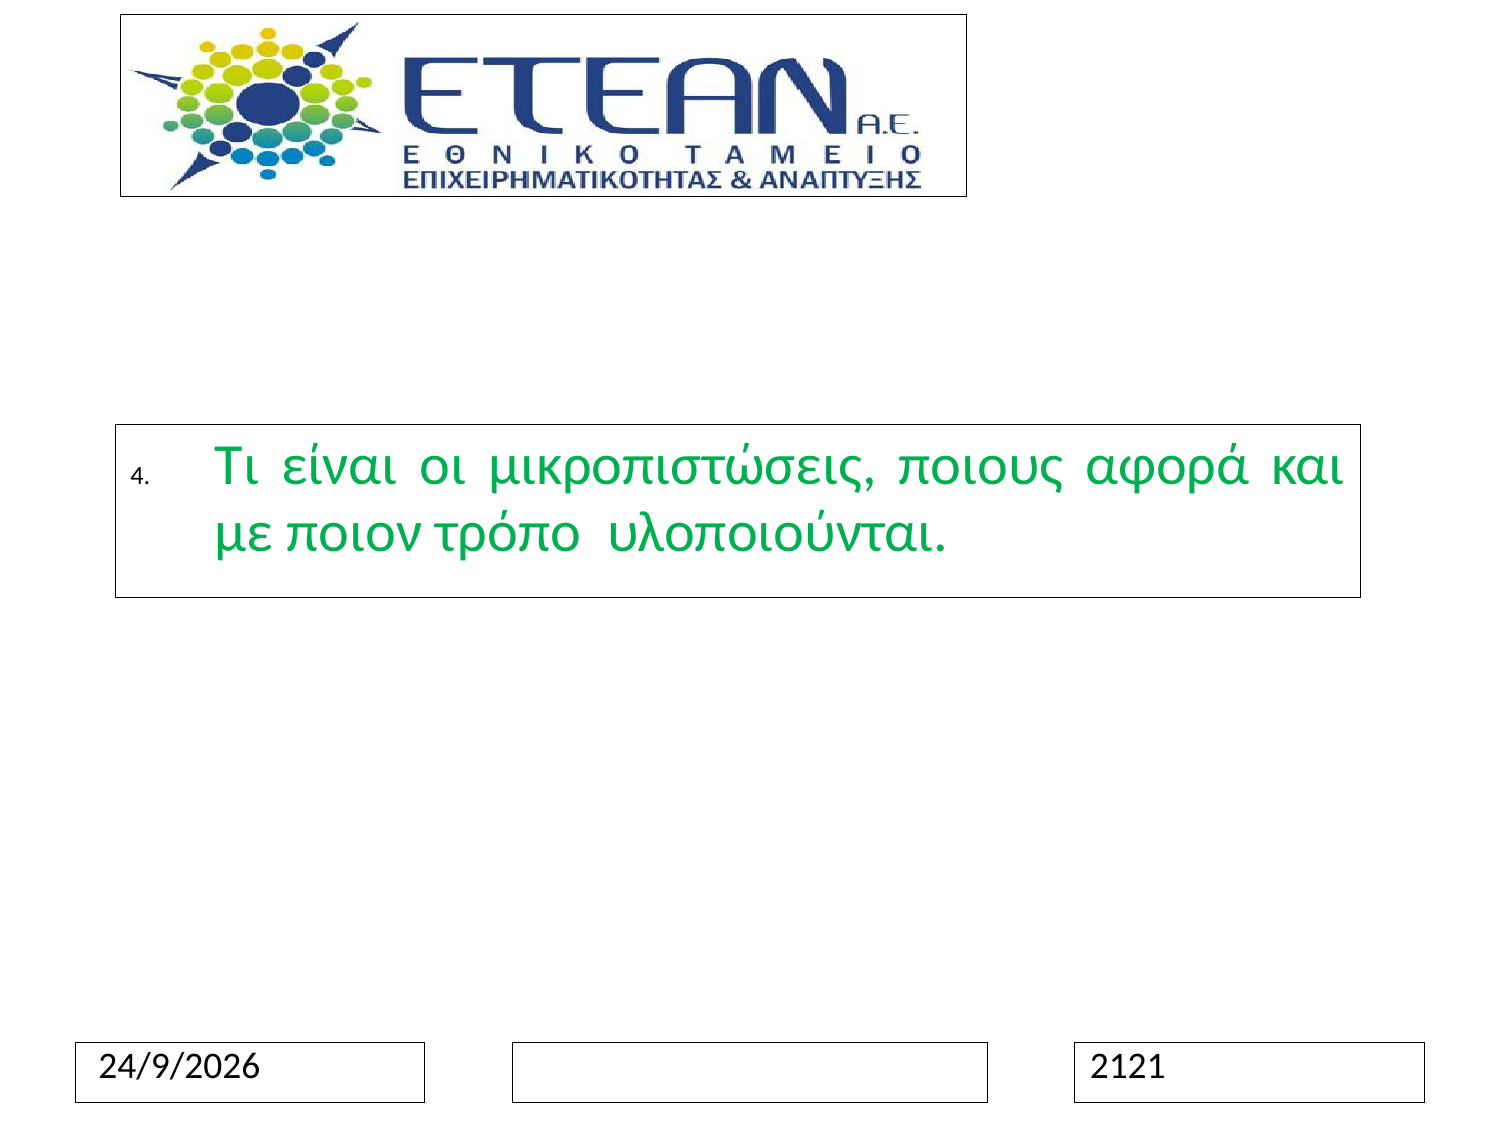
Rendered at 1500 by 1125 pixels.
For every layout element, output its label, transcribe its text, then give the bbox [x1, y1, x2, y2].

slide_number 11 [1074, 1042, 1425, 1103]
text_box Τι είναι οι μικροπιστώσεις, ποιους αφορά και με ποιον τρόπο υλοποιούνται. [115, 424, 1361, 598]
picture [121, 15, 966, 196]
